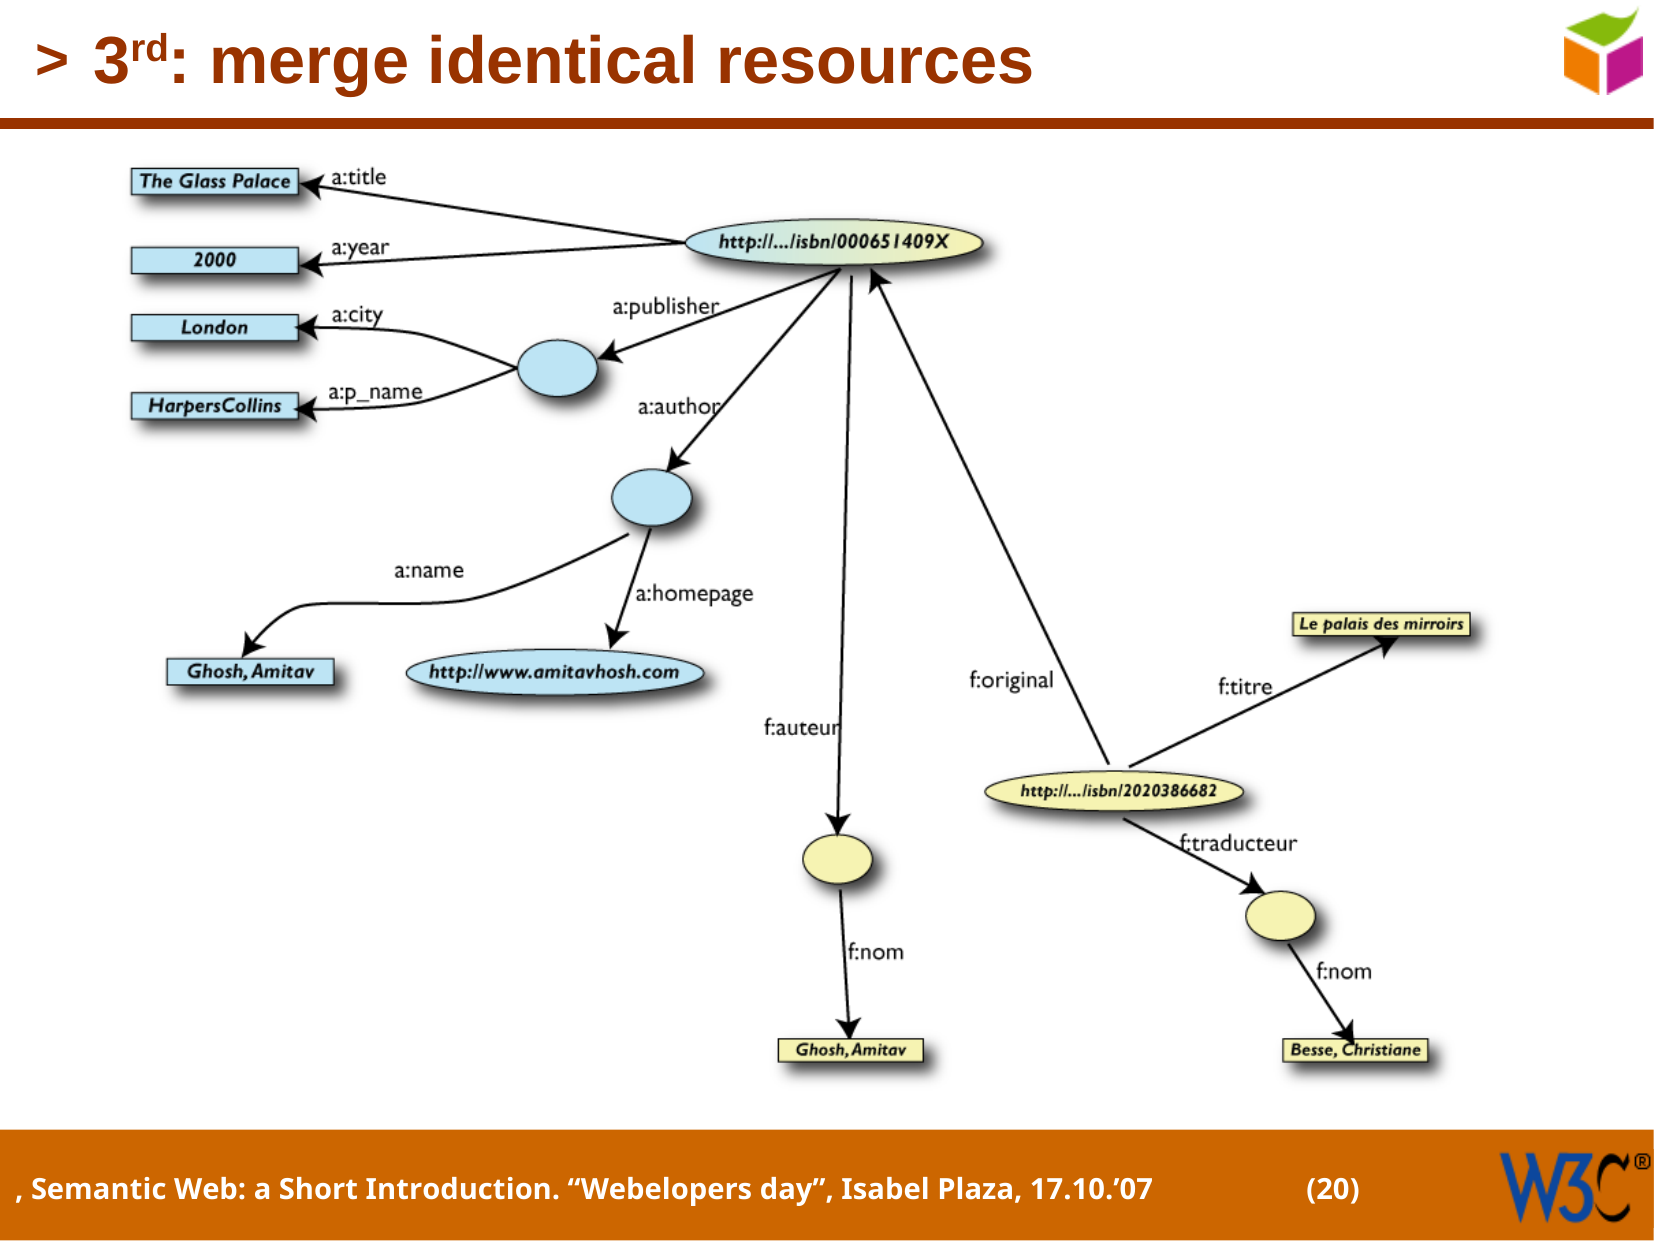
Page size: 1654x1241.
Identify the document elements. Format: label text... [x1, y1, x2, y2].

picture [1564, 5, 1643, 95]
title 3rd: merge identical resources [93, 7, 1493, 111]
picture [1495, 1149, 1654, 1228]
picture [119, 157, 1501, 1093]
